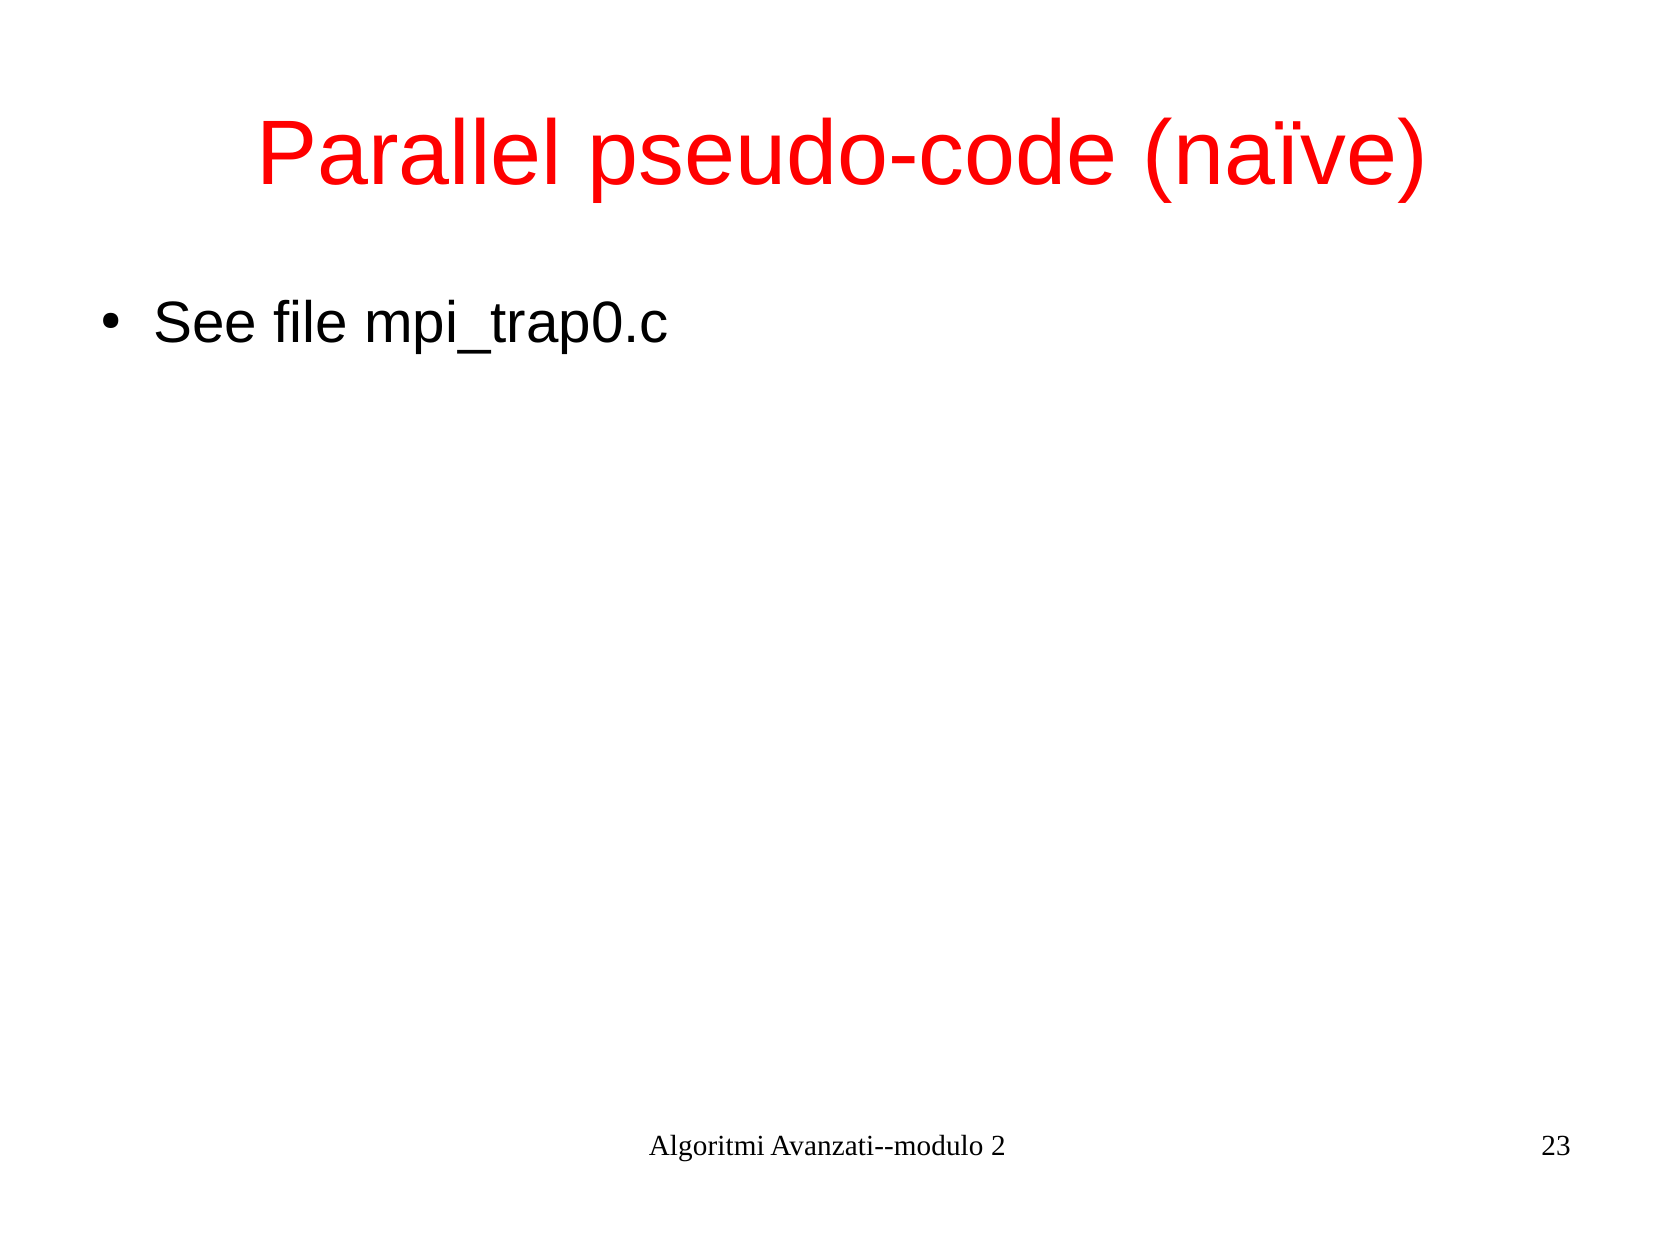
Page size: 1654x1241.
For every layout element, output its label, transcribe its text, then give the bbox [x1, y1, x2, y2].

title Parallel pseudo-code (naïve) [82, 49, 1571, 257]
list See file mpi_trap0.c [82, 290, 1571, 1109]
